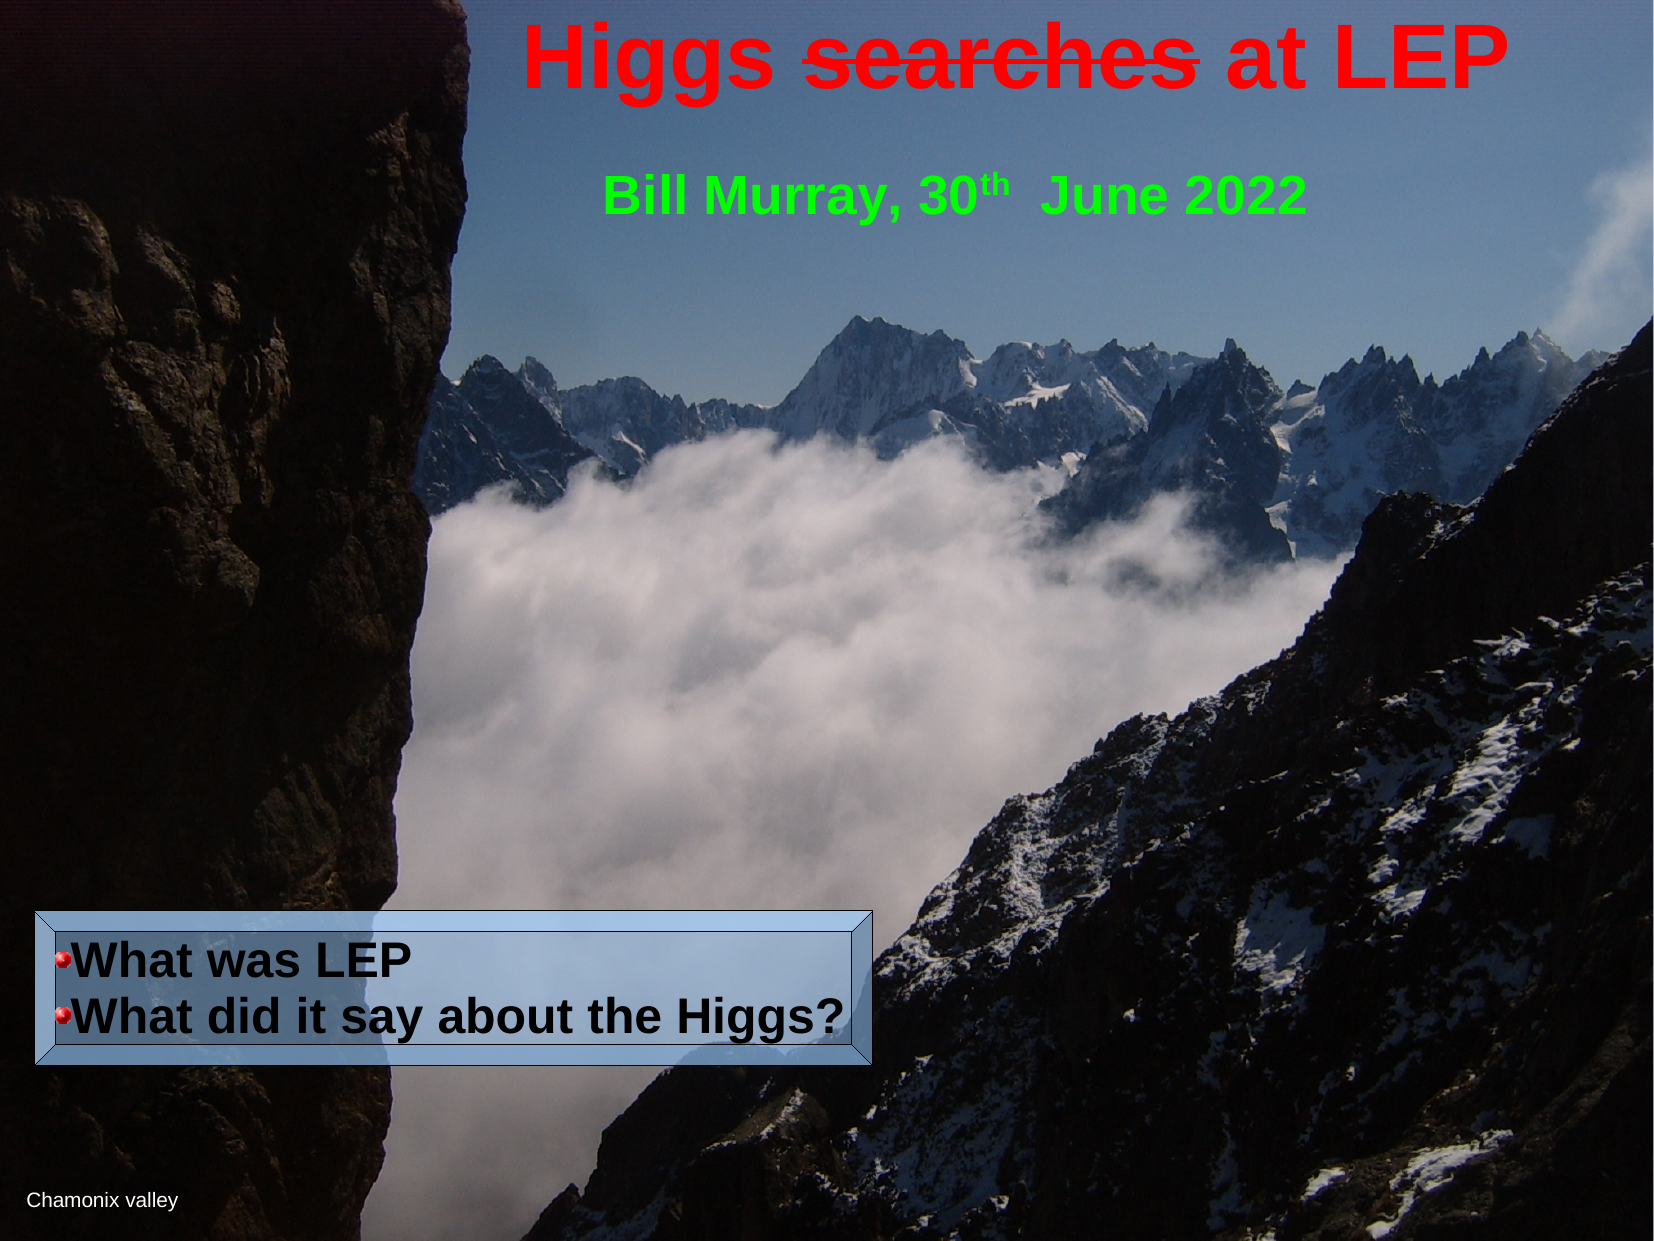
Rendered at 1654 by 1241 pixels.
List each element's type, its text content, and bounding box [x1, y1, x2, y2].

picture [0, 0, 1654, 1241]
title Higgs searches at LEP [429, 0, 1604, 140]
text_box Chamonix valley [26, 1189, 387, 1221]
text_box What was LEP What did it say about the Higgs? [56, 932, 851, 1044]
text_box Bill Murray, 30th June 2022 [588, 156, 1324, 235]
